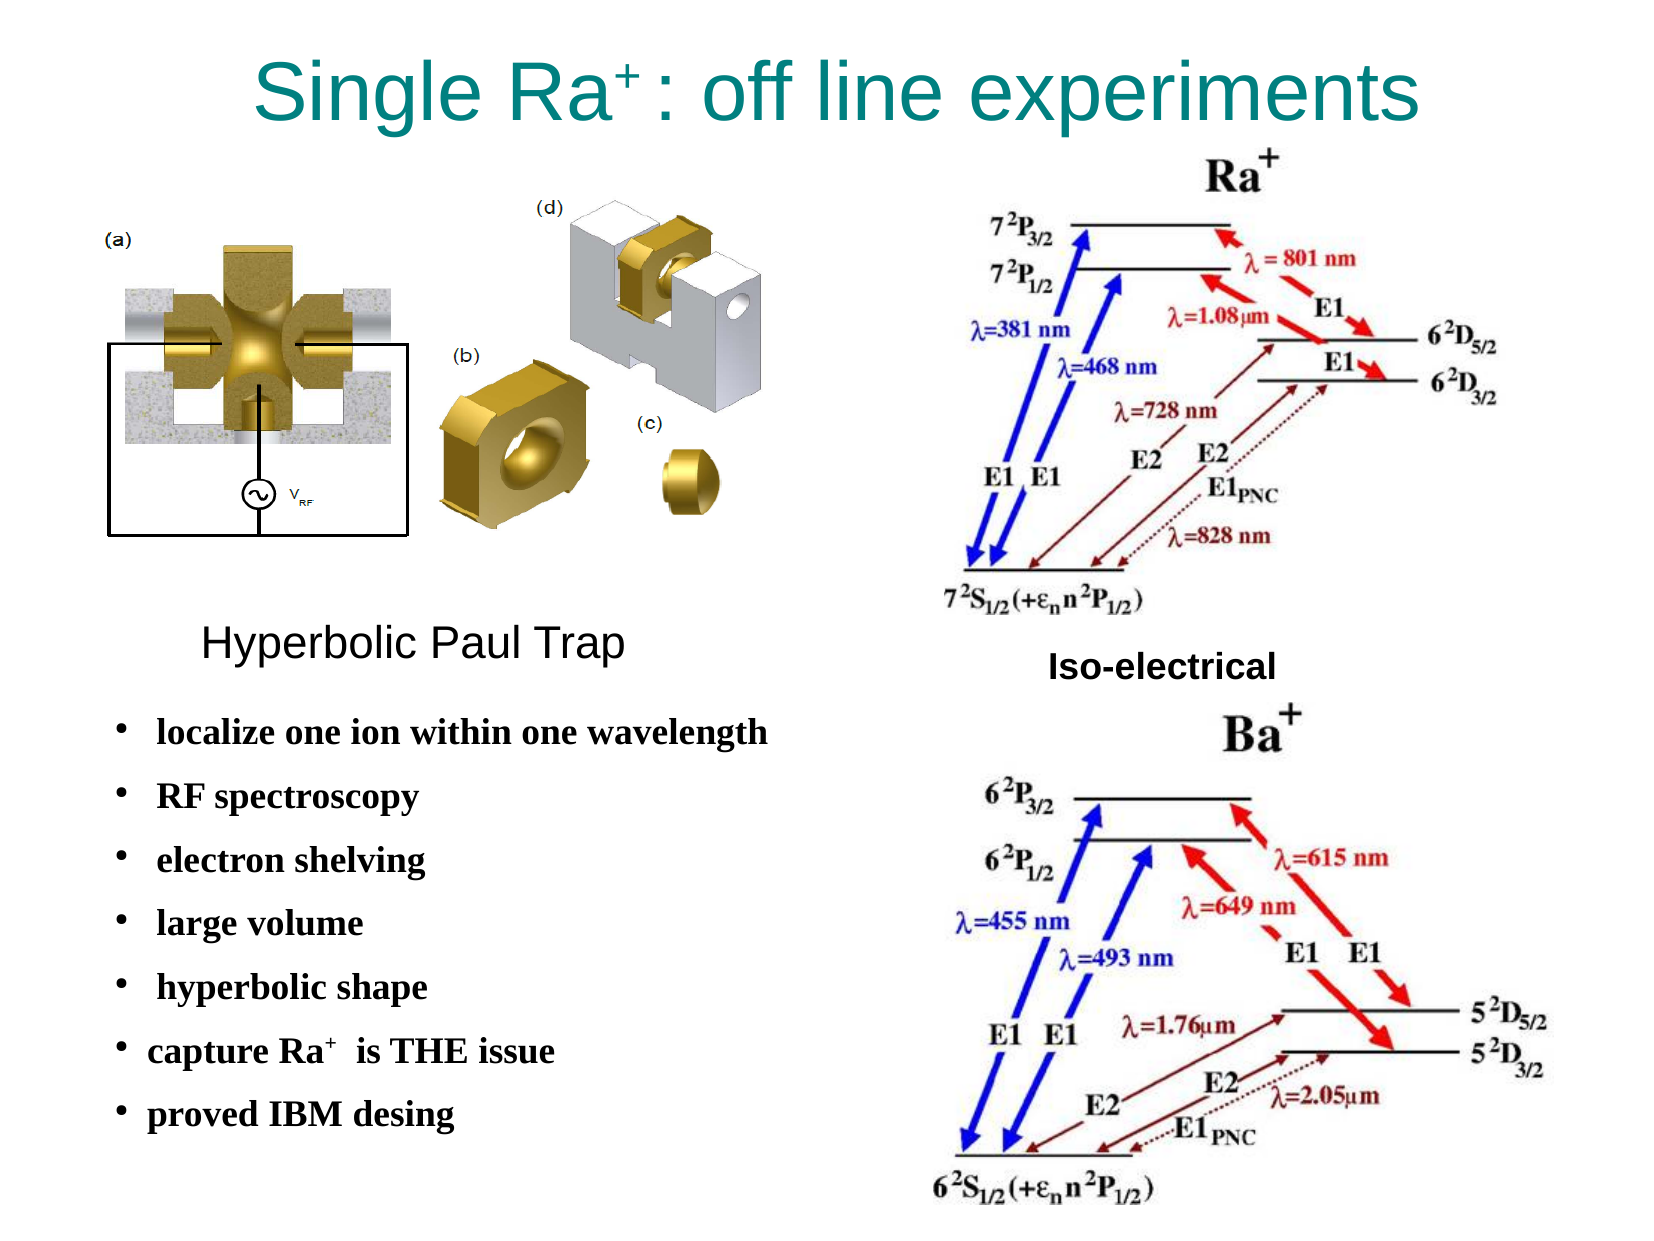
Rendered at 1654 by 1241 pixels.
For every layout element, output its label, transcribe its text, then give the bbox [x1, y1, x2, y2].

text_box Iso-electrical [1033, 637, 1359, 696]
picture [933, 702, 1554, 1205]
text_box Hyperbolic Paul Trap [147, 609, 680, 676]
title Single Ra+ : off line experiments [121, 11, 1577, 172]
picture [944, 147, 1506, 615]
picture [59, 194, 798, 544]
text_box localize one ion within one wavelength RF spectroscopy electron shelving large volume hyperbolic shape capture Ra+ is THE issue proved IBM desing [99, 692, 839, 1142]
